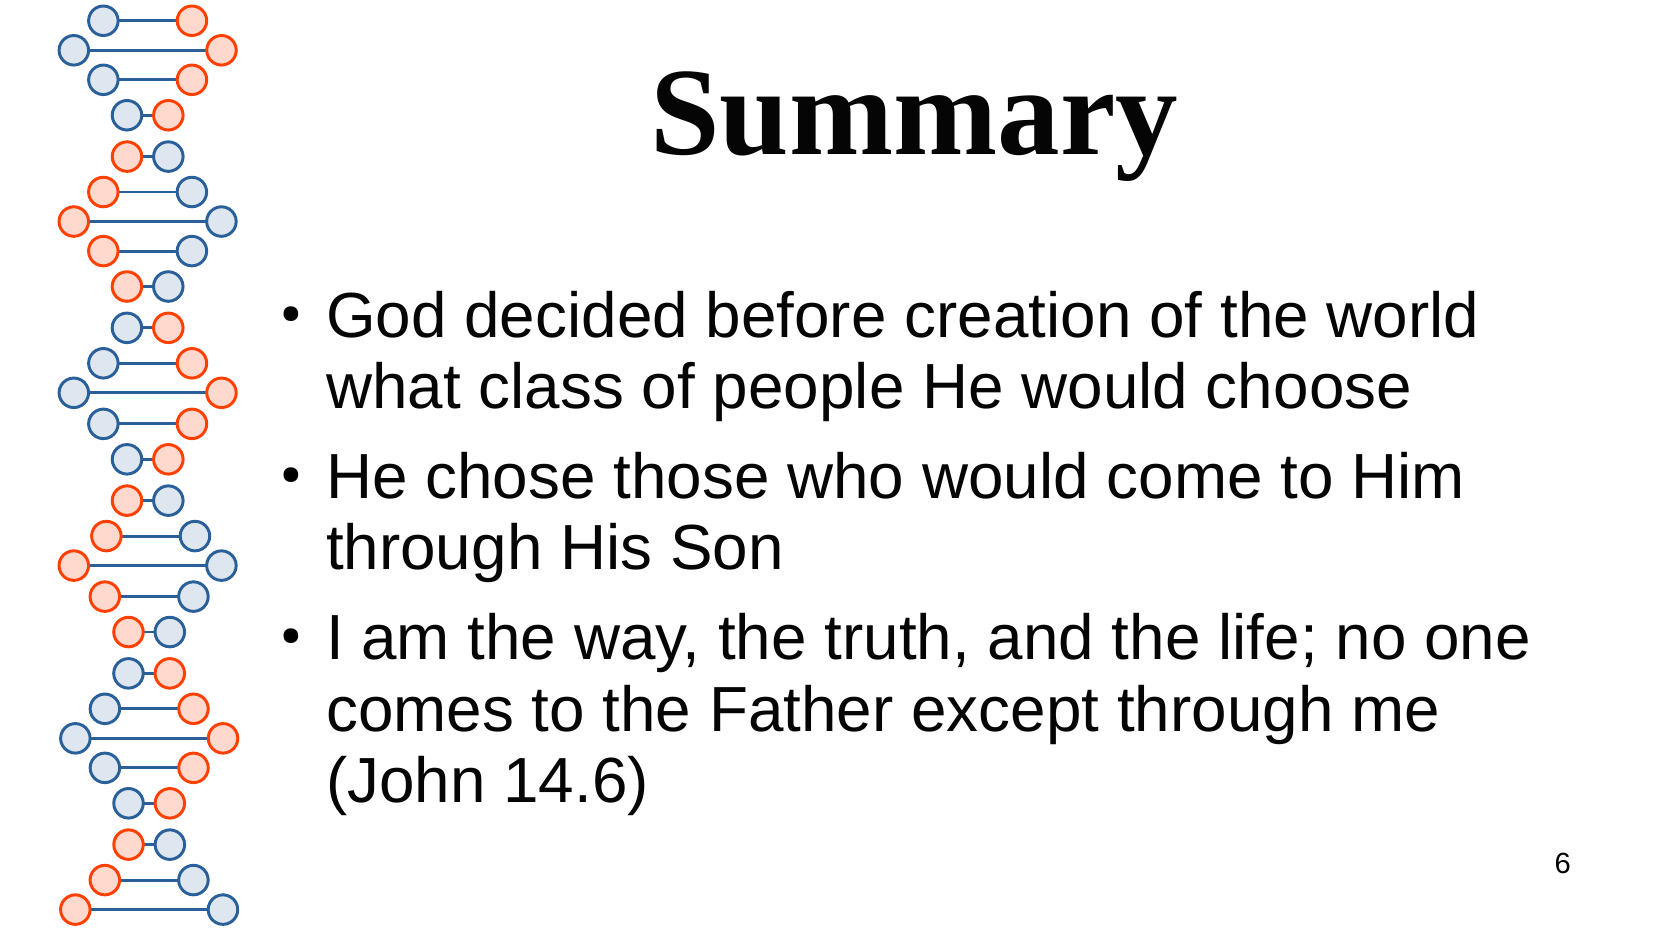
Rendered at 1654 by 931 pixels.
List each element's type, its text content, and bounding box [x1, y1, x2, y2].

title Summary [265, 35, 1595, 189]
list God decided before creation of the world what class of people He would choose He chose those who would come to Him through His Son I am the way, the truth, and the life; no one comes to the Father except through me (John 14.6) [265, 279, 1595, 819]
